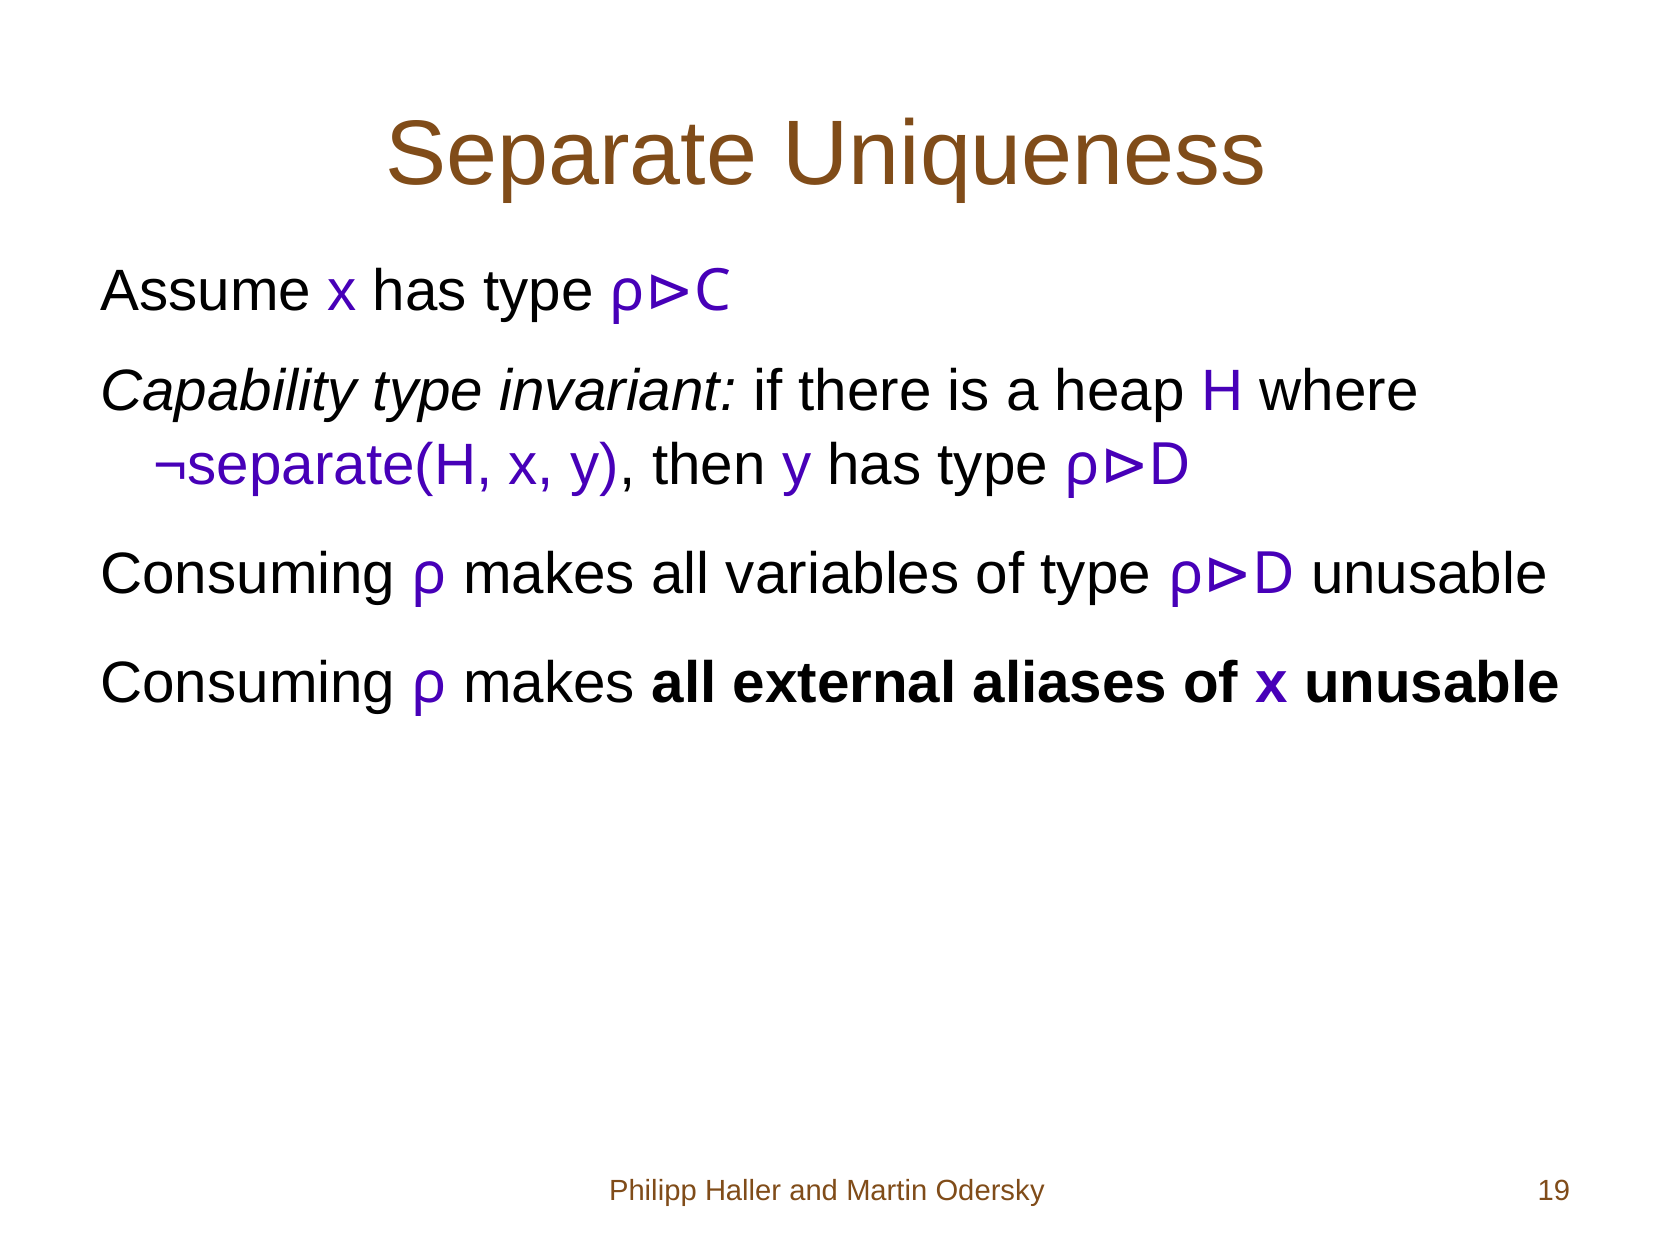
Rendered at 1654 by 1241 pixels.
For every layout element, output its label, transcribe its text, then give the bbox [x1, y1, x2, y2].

title Separate Uniqueness [82, 56, 1571, 248]
list Assume x has type ρ⊳C Capability type invariant: if there is a heap H where ¬separate(H, x, y), then y has type ρ⊳D Consuming ρ makes all variables of type ρ⊳D unusable Consuming ρ makes all external aliases of x unusable [82, 248, 1571, 1118]
